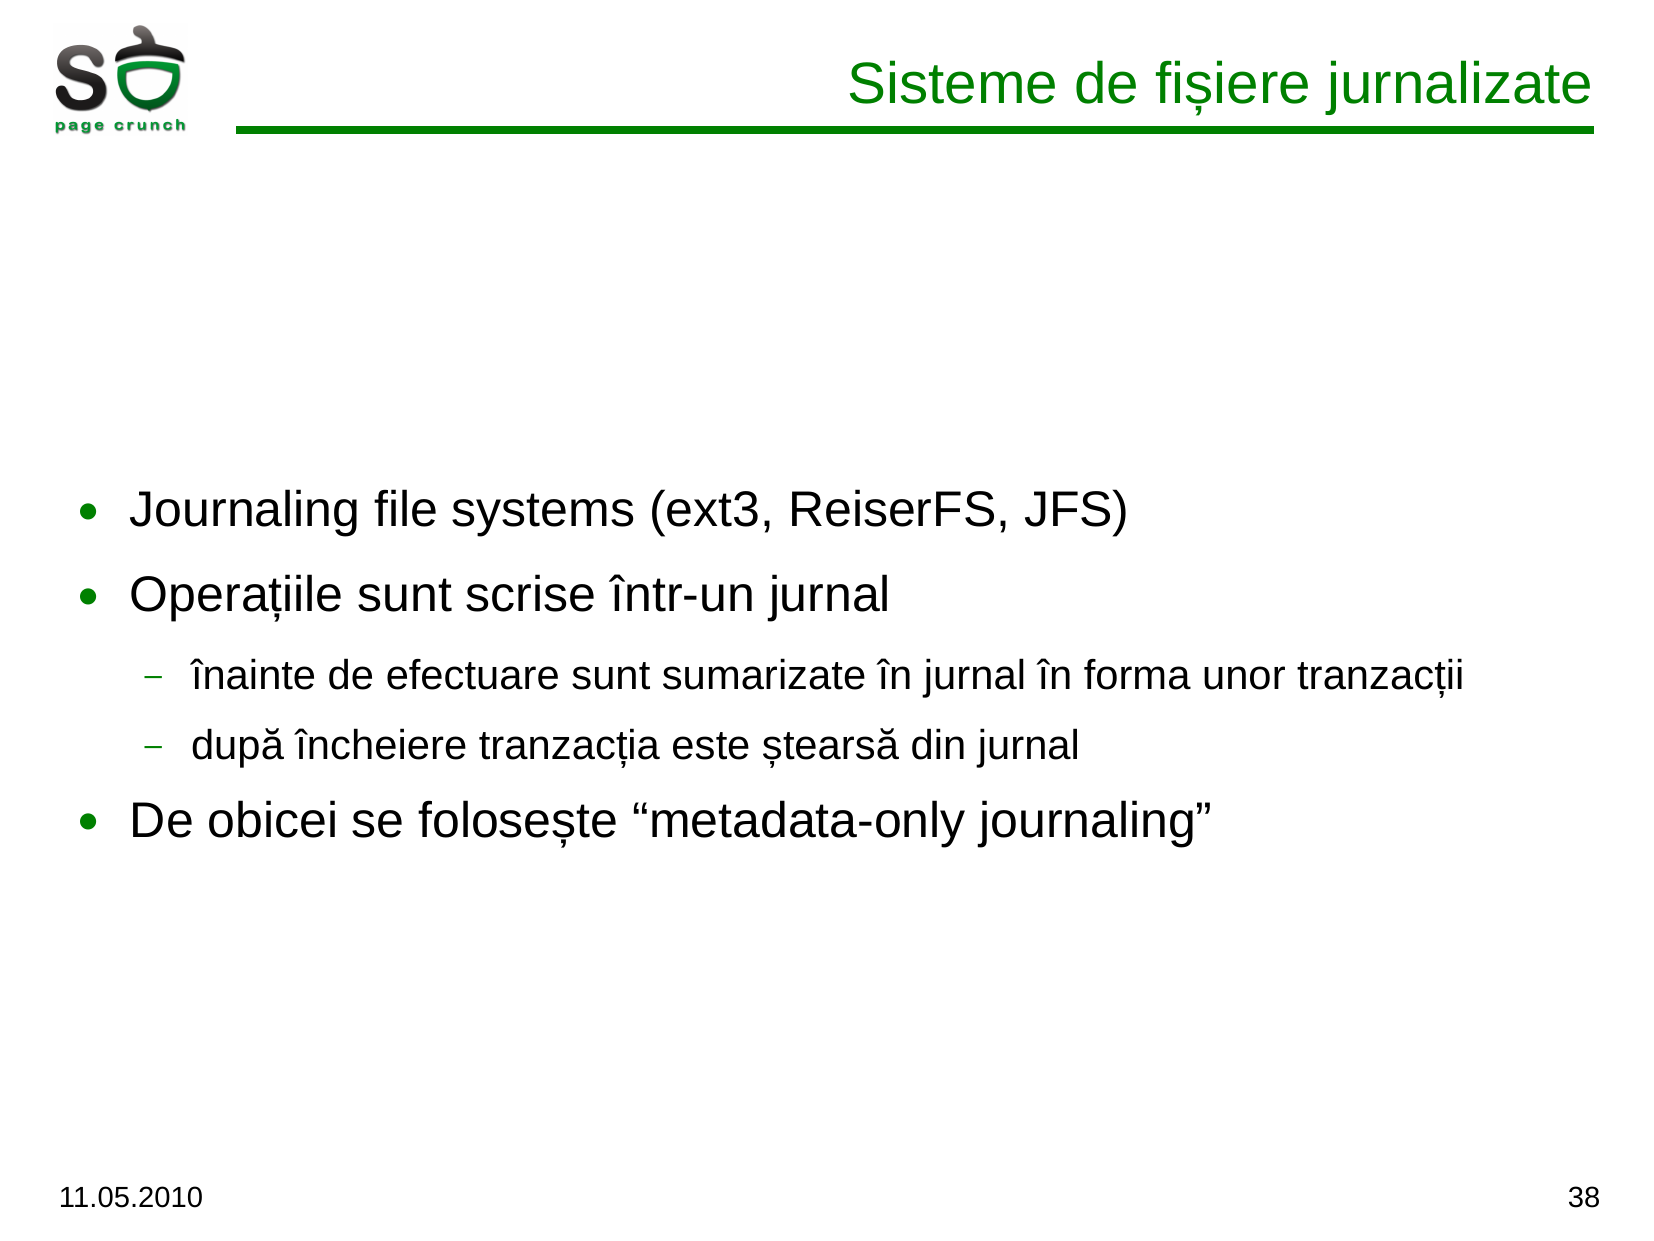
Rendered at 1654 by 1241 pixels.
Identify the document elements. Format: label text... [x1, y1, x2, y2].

list Journaling file systems (ext3, ReiserFS, JFS) Operațiile sunt scrise într-un jurnal înainte de efectuare sunt sumarizate în jurnal în forma unor tranzacții după încheiere tranzacția este ștearsă din jurnal De obicei se folosește “metadata-only journaling” [59, 177, 1595, 1152]
picture [53, 23, 188, 136]
title Sisteme de fișiere jurnalizate [236, 49, 1595, 119]
